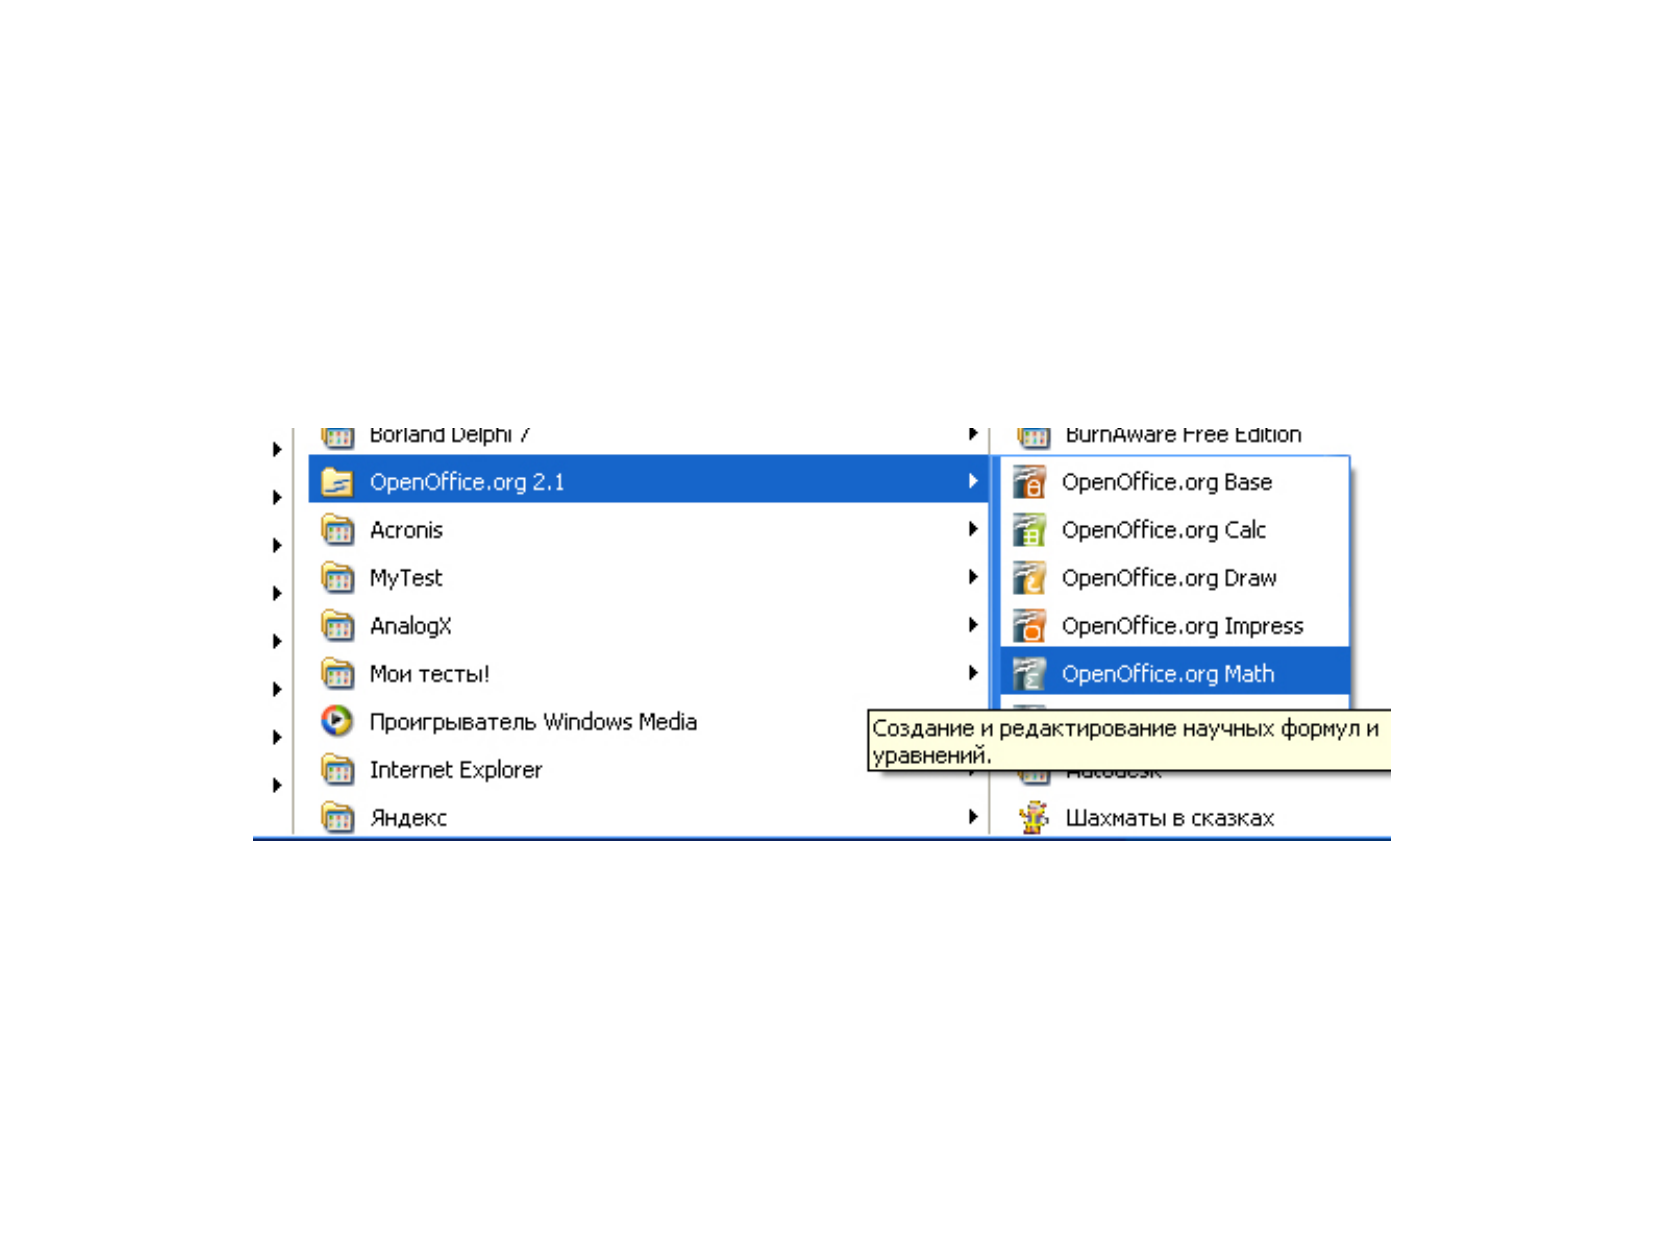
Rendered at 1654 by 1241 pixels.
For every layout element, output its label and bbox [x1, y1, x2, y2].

picture [253, 428, 1391, 841]
